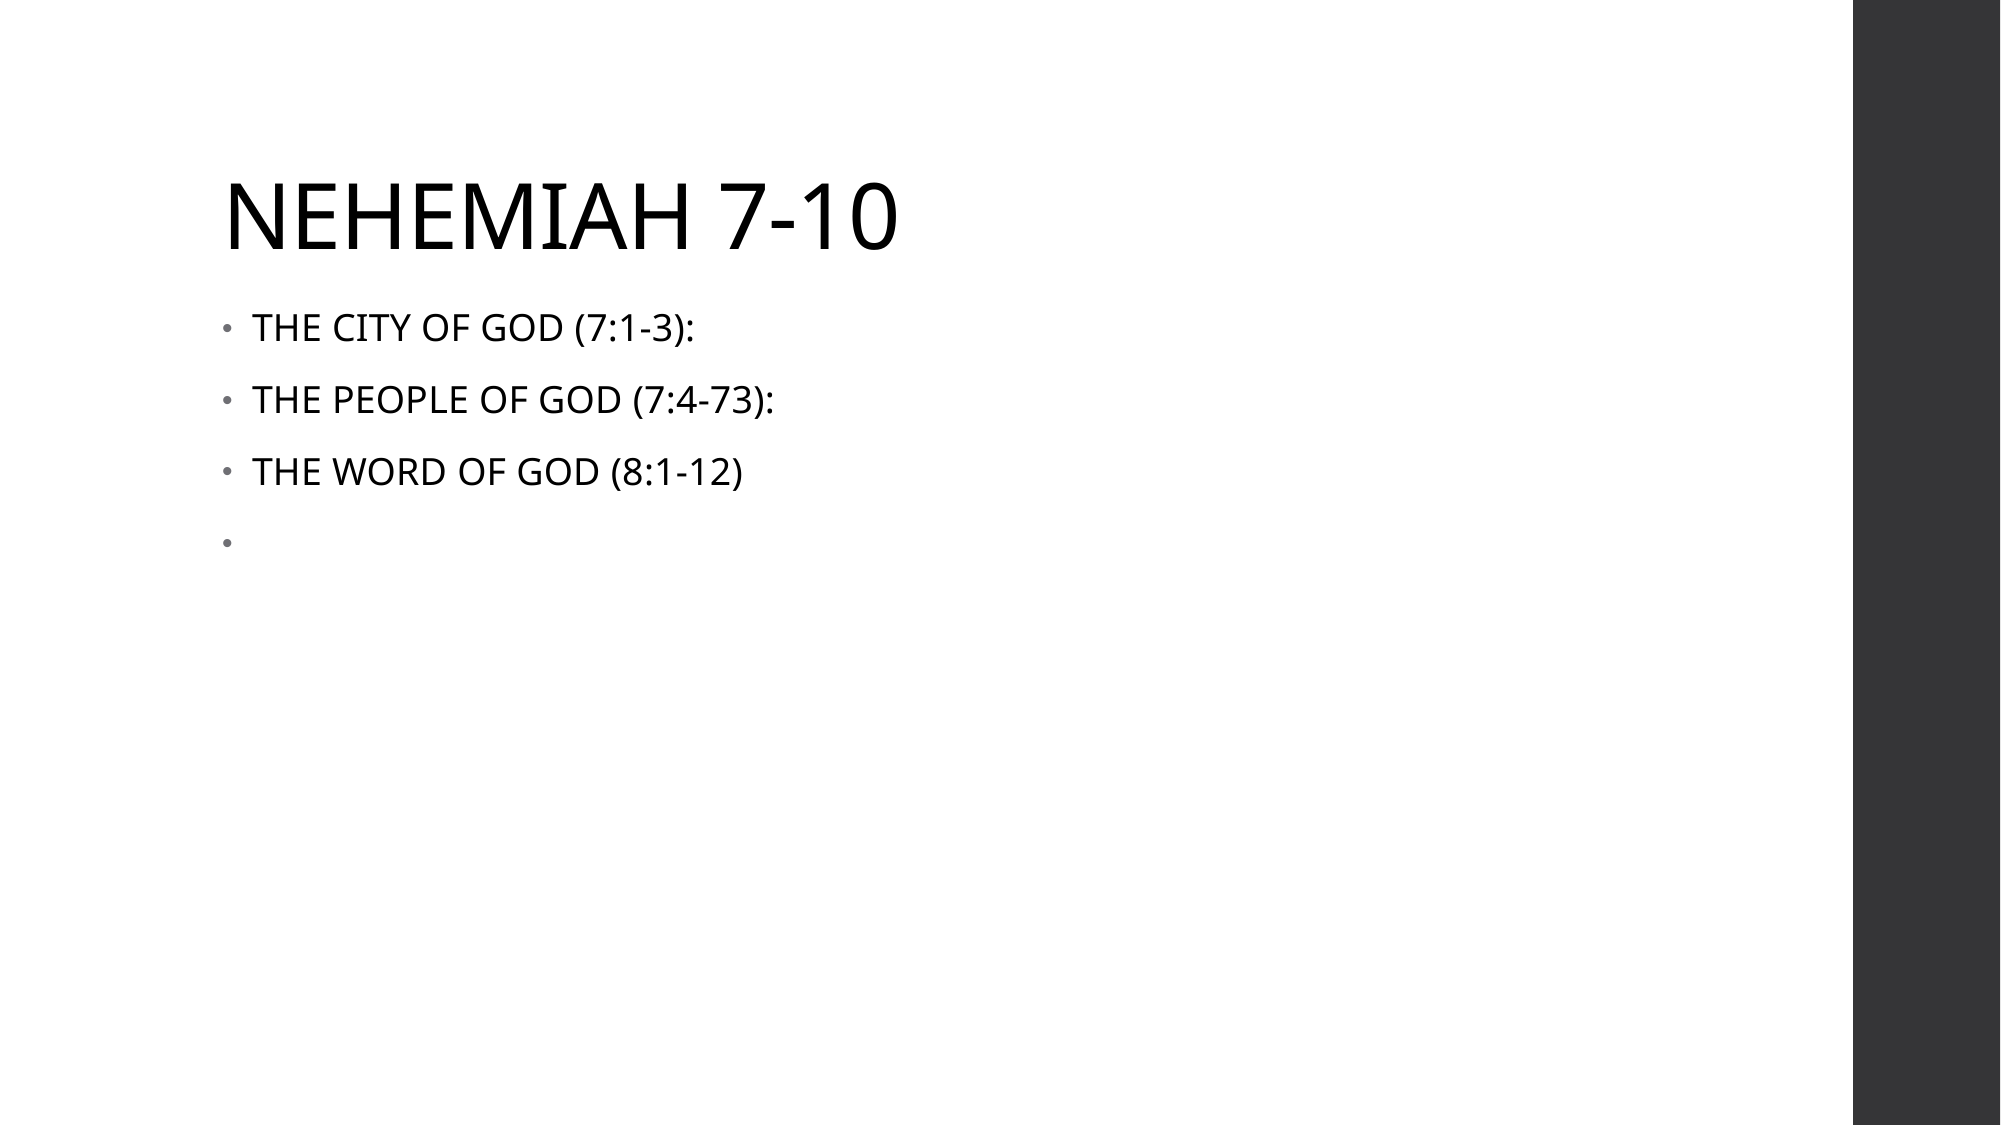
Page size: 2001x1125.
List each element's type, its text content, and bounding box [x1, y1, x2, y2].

list THE CITY OF GOD (7:1-3): THE PEOPLE OF GOD (7:4-73): THE WORD OF GOD (8:1-12) [206, 299, 1617, 1014]
title NEHEMIAH 7-10 [206, 60, 1797, 278]
